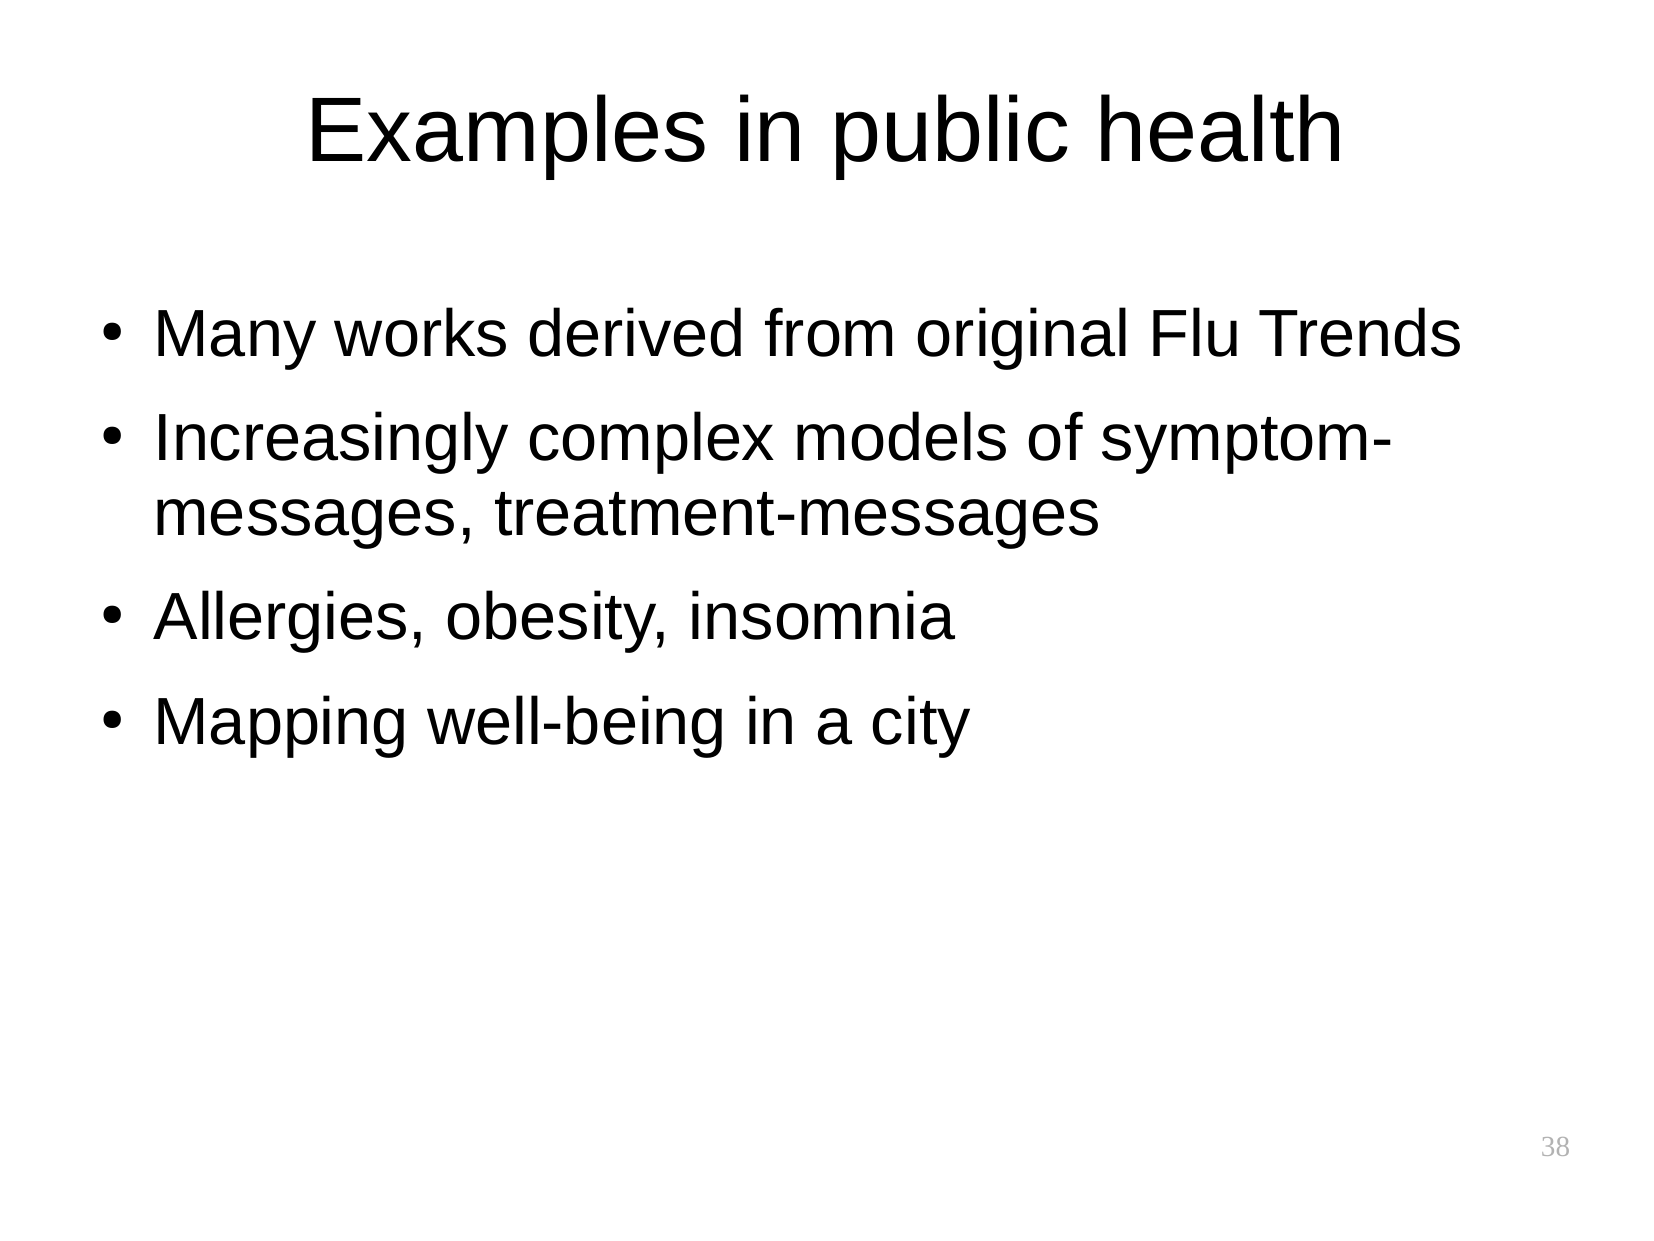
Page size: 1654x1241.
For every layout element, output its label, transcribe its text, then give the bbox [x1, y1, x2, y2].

title Examples in public health [82, 25, 1571, 233]
list Many works derived from original Flu Trends Increasingly complex models of symptom-messages, treatment-messages Allergies, obesity, insomnia Mapping well-being in a city [82, 296, 1571, 1036]
